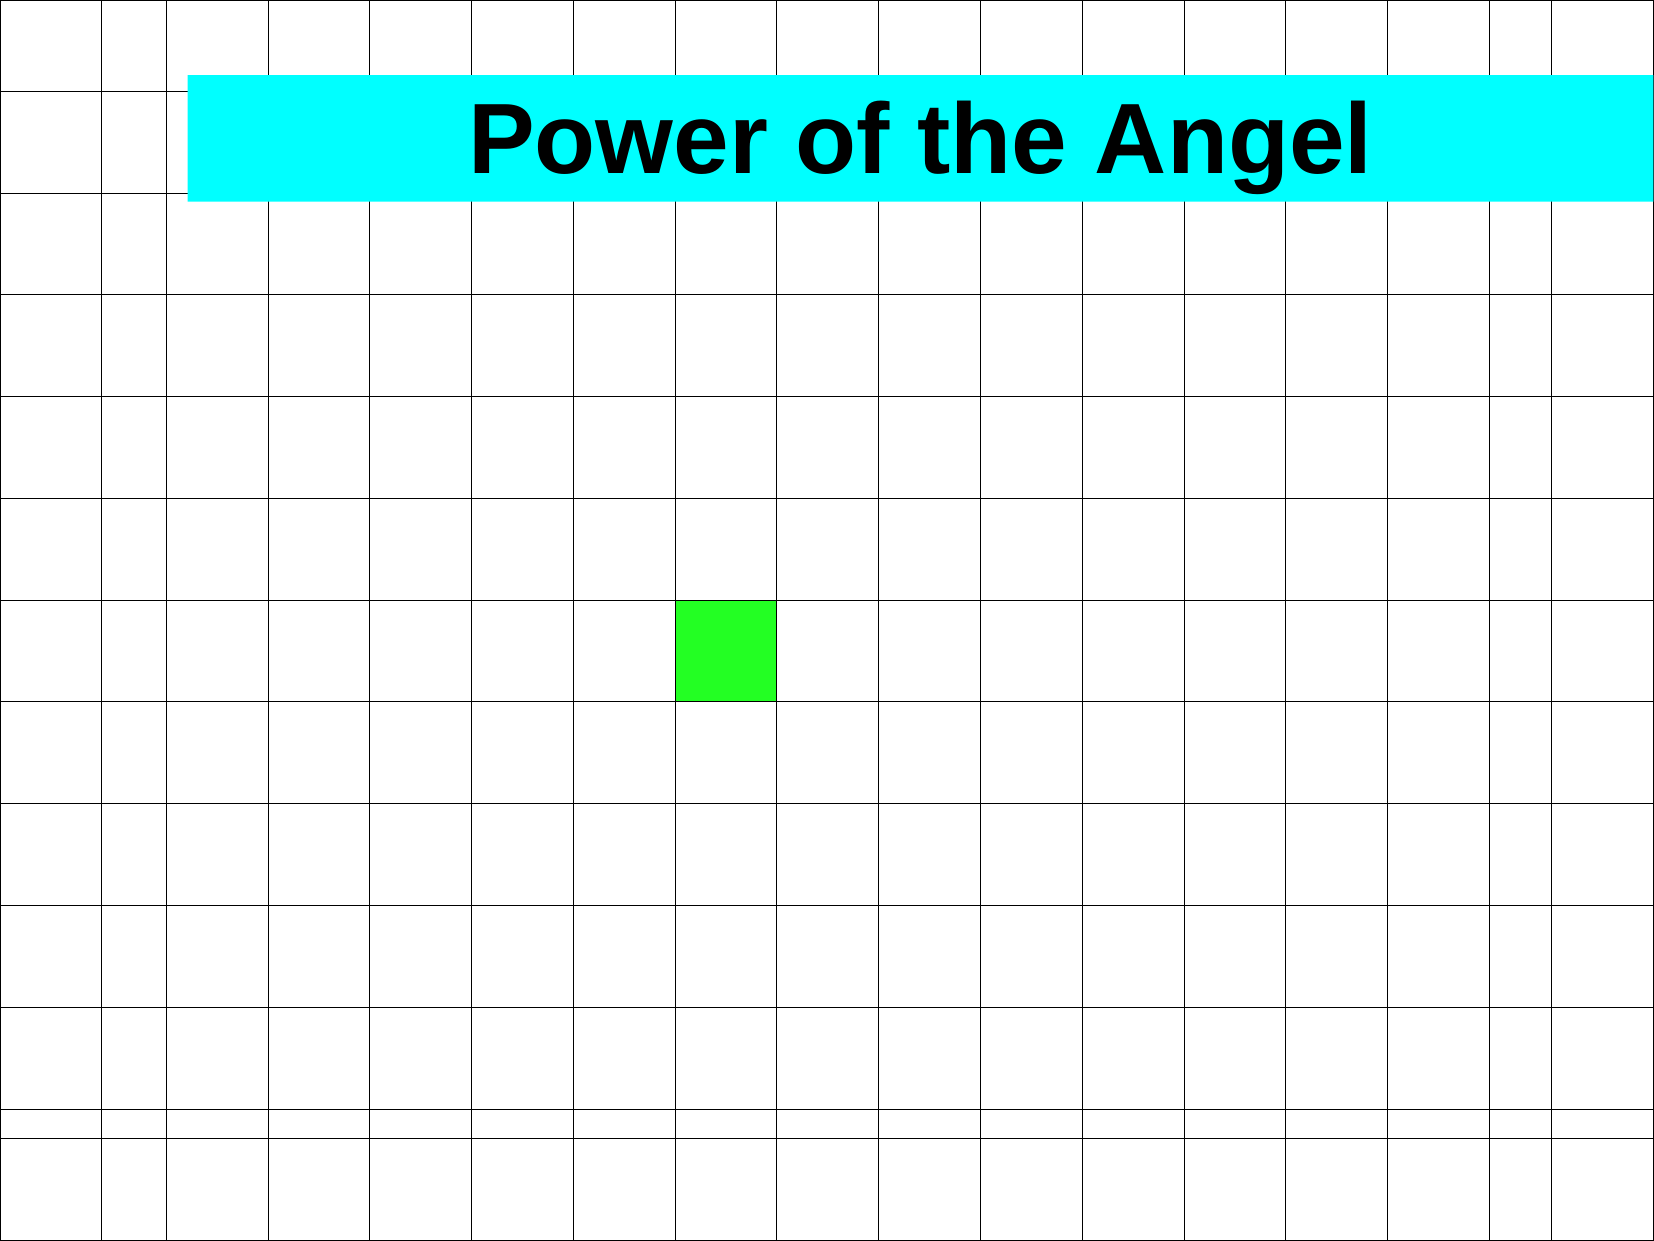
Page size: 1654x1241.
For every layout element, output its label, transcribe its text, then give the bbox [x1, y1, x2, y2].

text_box Power of the Angel [187, 75, 1654, 202]
text_box [0, 0, 1654, 1241]
